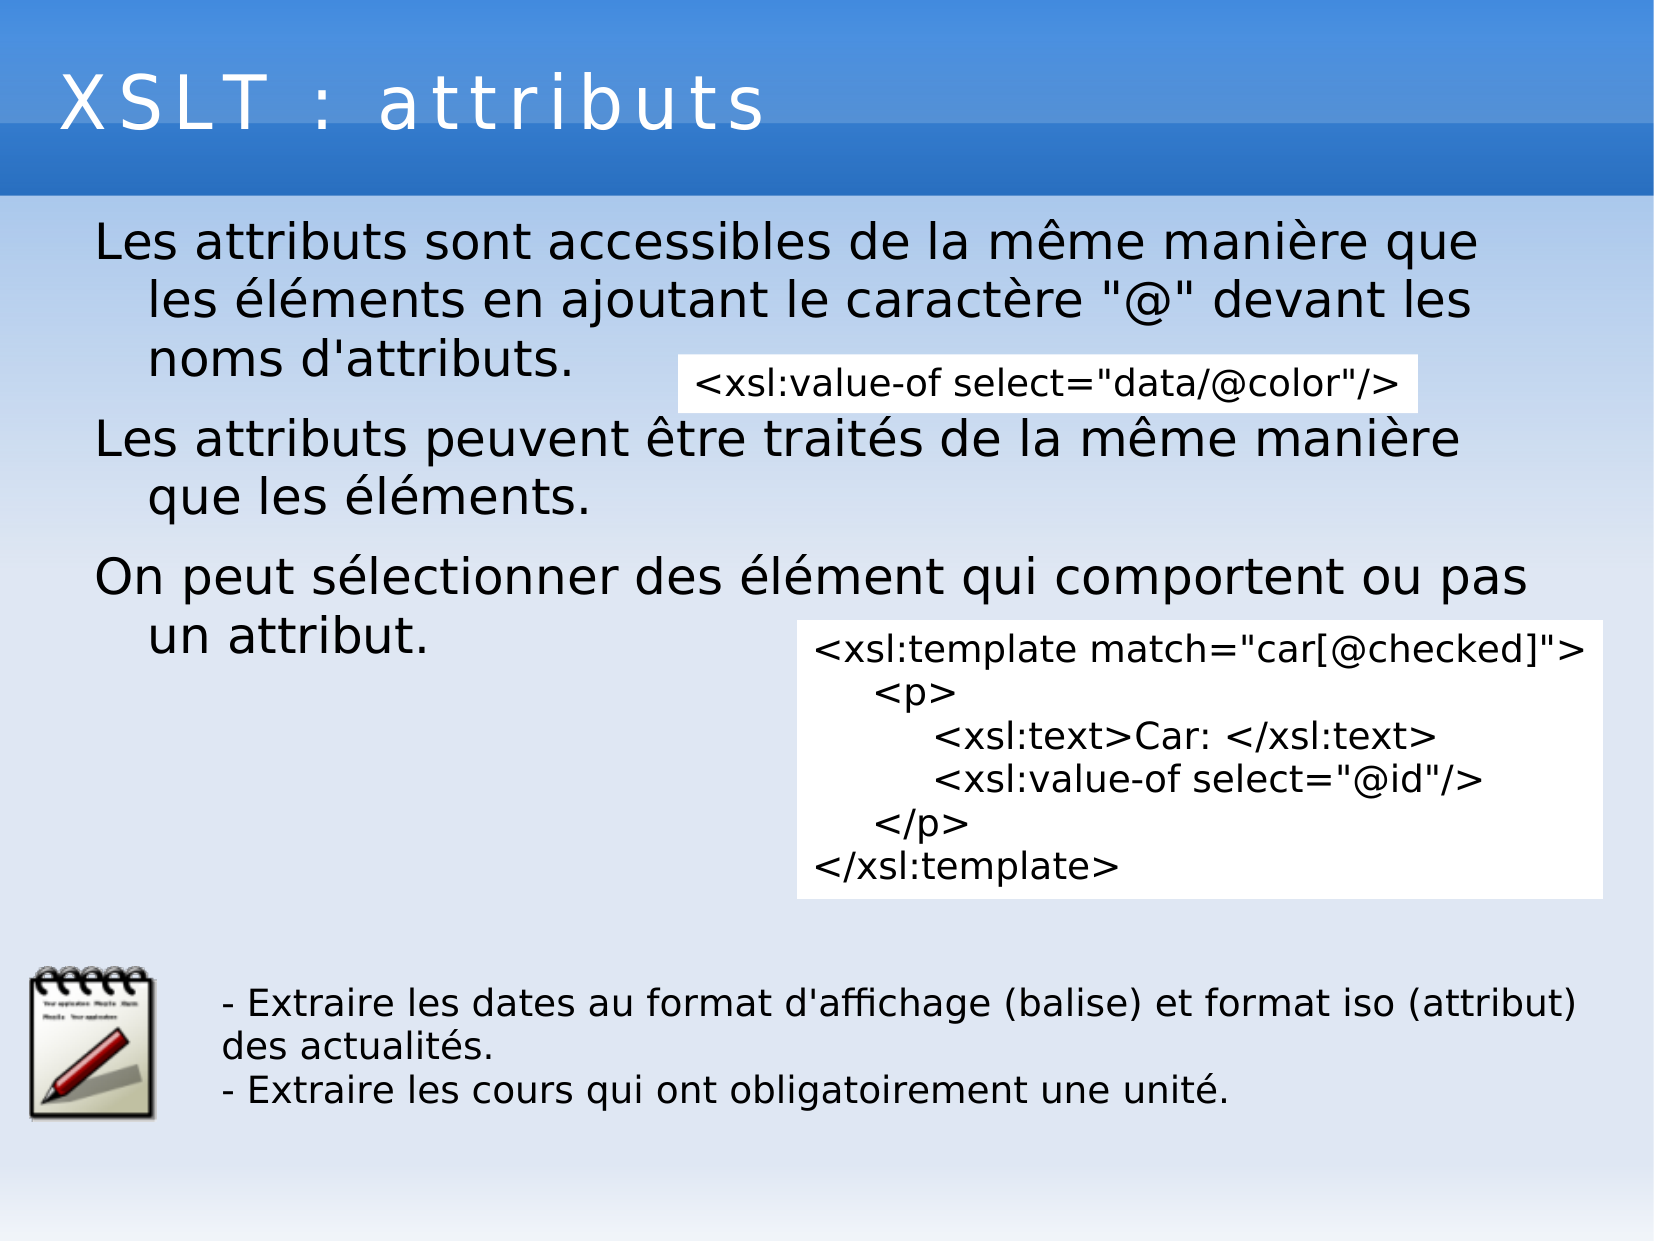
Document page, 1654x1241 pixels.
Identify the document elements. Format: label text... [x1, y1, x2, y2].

title XSLT : attributs [59, 29, 1270, 178]
text_box <xsl:template match="car[@checked]"> <p> <xsl:text>Car: </xsl:text> <xsl:value-of select="@id"/> </p> </xsl:template> [797, 620, 1602, 899]
list Les attributs sont accessibles de la même manière que les éléments en ajoutant le caractère "@" devant les noms d'attributs. Les attributs peuvent être traités de la même manière que les éléments. On peut sélectionner des élément qui comportent ou pas un attribut. [76, 213, 1565, 721]
text_box <xsl:value-of select="data/@color"/> [678, 354, 1418, 414]
picture [0, 0, 1654, 1241]
text_box - Extraire les dates au format d'affichage (balise) et format iso (attribut) des actualités. - Extraire les cours qui ont obligatoirement une unité. [206, 974, 1604, 1122]
